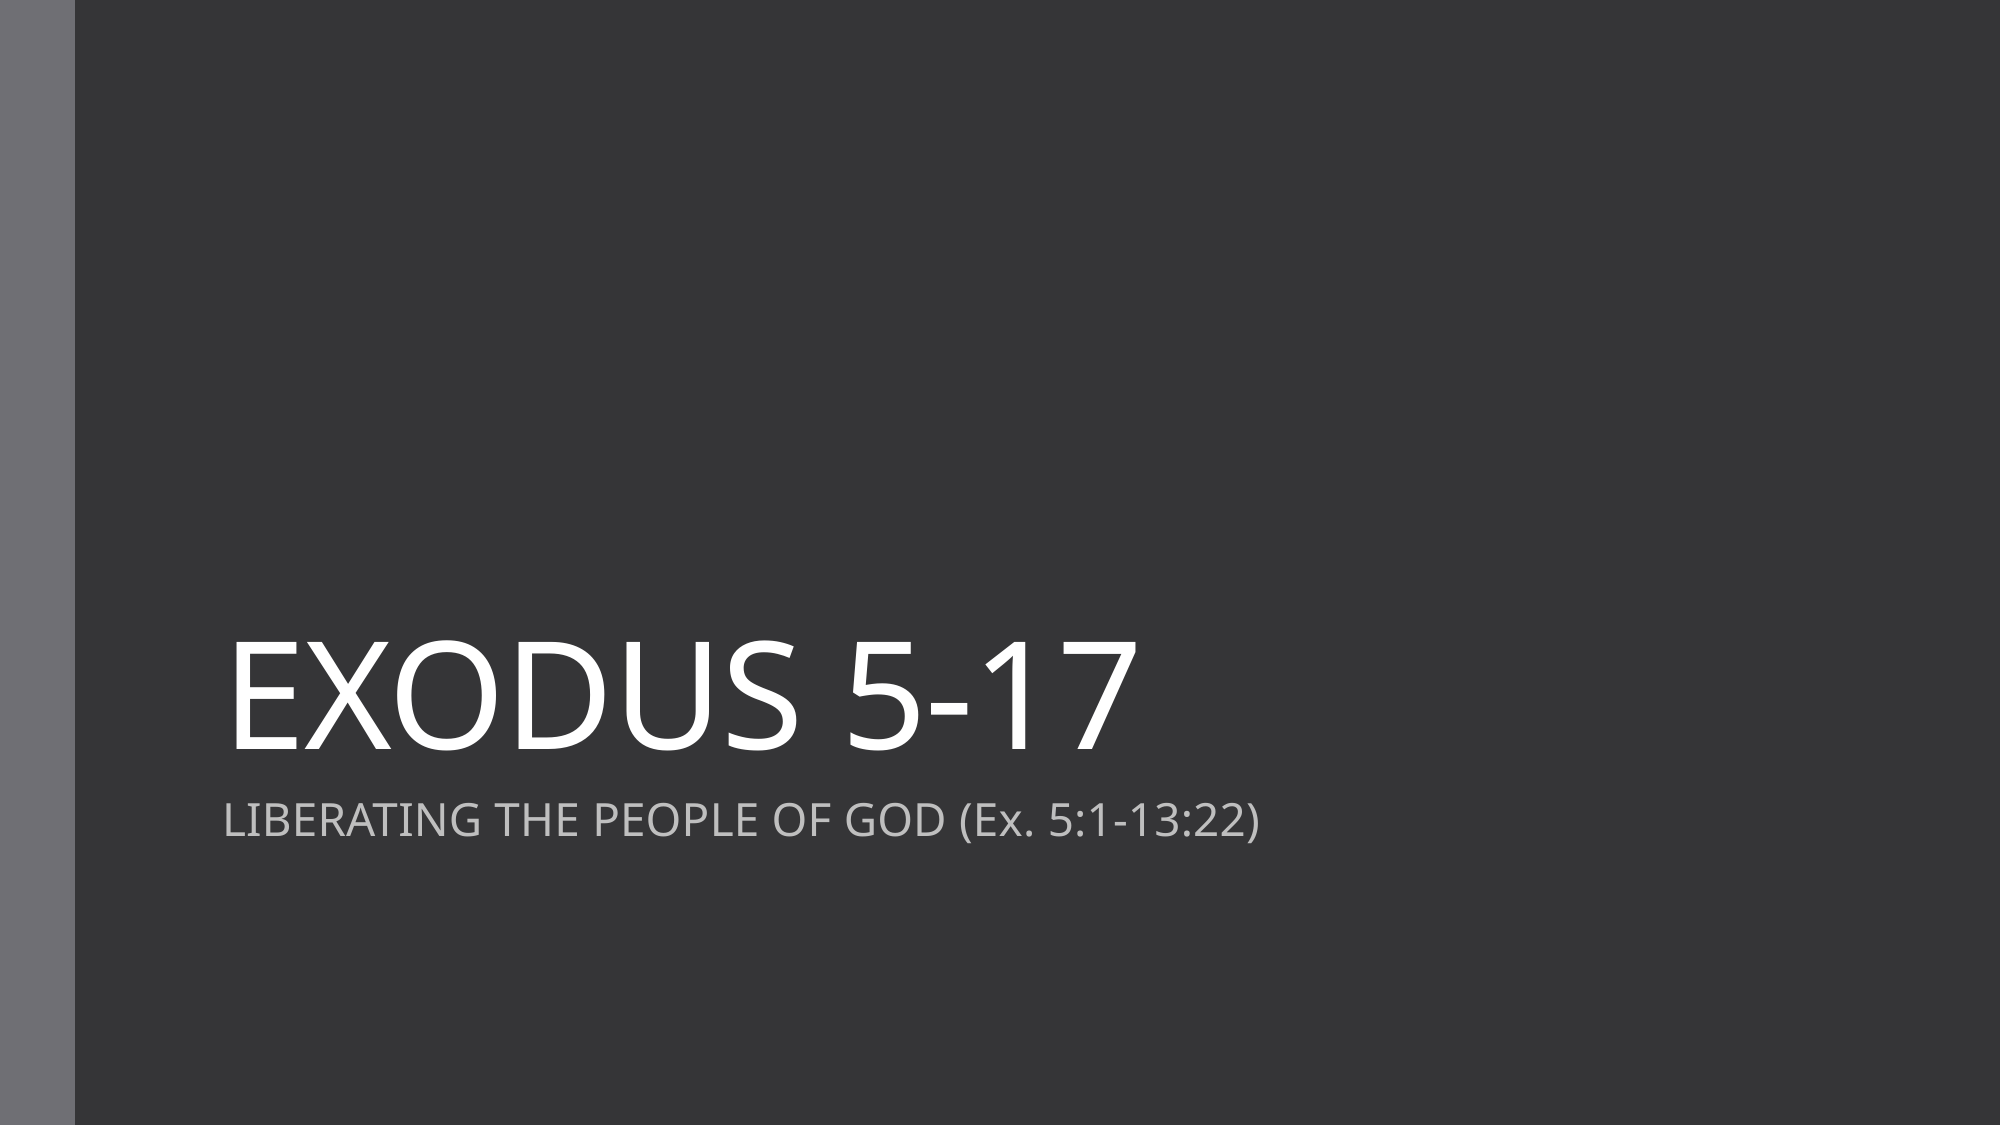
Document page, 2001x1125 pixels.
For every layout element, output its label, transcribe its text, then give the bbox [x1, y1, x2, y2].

title EXODUS 5-17 [206, 124, 1752, 787]
subtitle LIBERATING THE PEOPLE OF GOD (Ex. 5:1-13:22) [206, 787, 1752, 1066]
